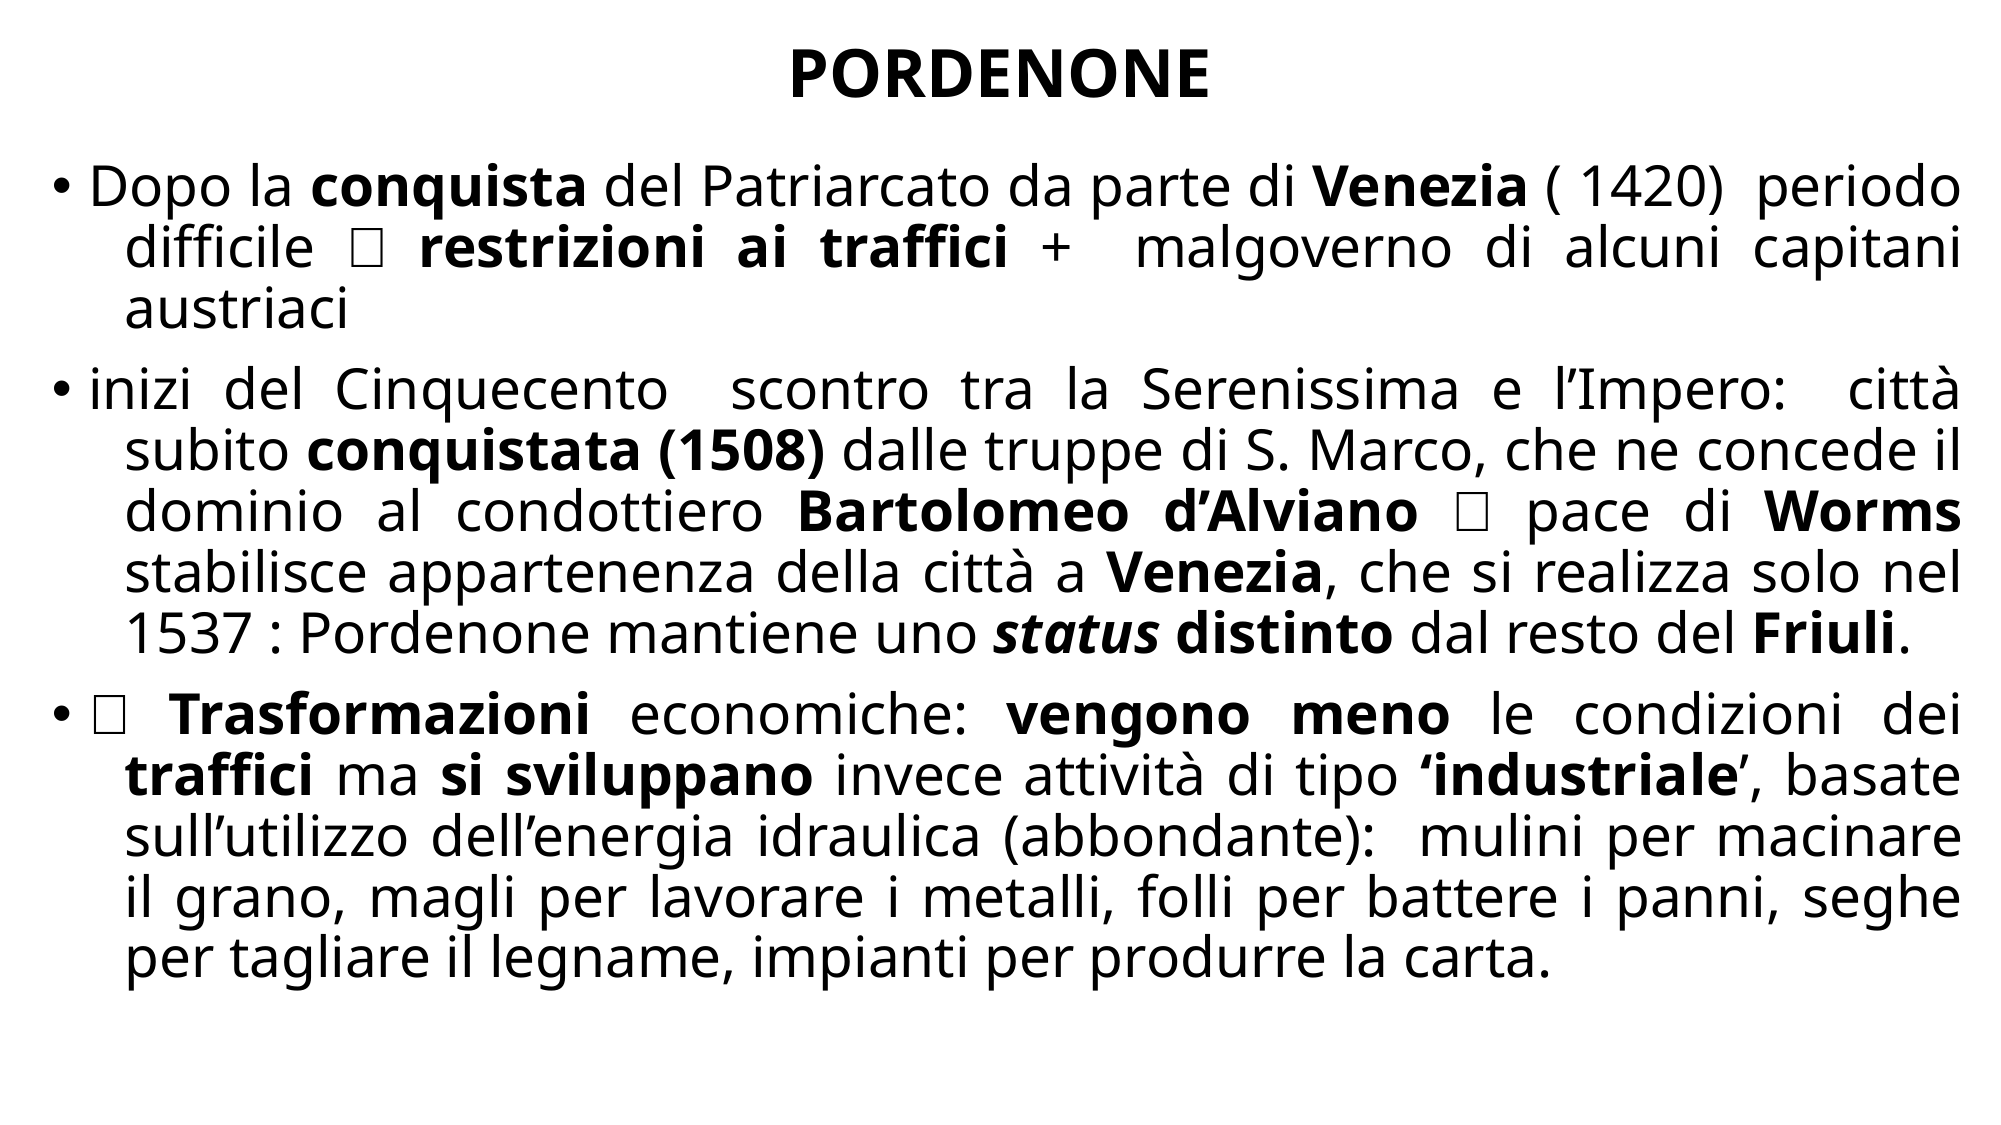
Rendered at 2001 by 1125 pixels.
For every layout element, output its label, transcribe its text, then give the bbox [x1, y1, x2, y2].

list Dopo la conquista del Patriarcato da parte di Venezia ( 1420) periodo difficile  restrizioni ai traffici + malgoverno di alcuni capitani austriaci inizi del Cinquecento scontro tra la Serenissima e l’Impero: città subito conquistata (1508) dalle truppe di S. Marco, che ne concede il dominio al condottiero Bartolomeo d’Alviano  pace di Worms stabilisce appartenenza della città a Venezia, che si realizza solo nel 1537 : Pordenone mantiene uno status distinto dal resto del Friuli.  Trasformazioni economiche: vengono meno le condizioni dei traffici ma si sviluppano invece attività di tipo ‘industriale’, basate sull’utilizzo dell’energia idraulica (abbondante): mulini per macinare il grano, magli per lavorare i metalli, folli per battere i panni, seghe per tagliare il legname, impianti per produrre la carta. [36, 149, 1978, 1094]
title PORDENONE [137, 31, 1863, 121]
